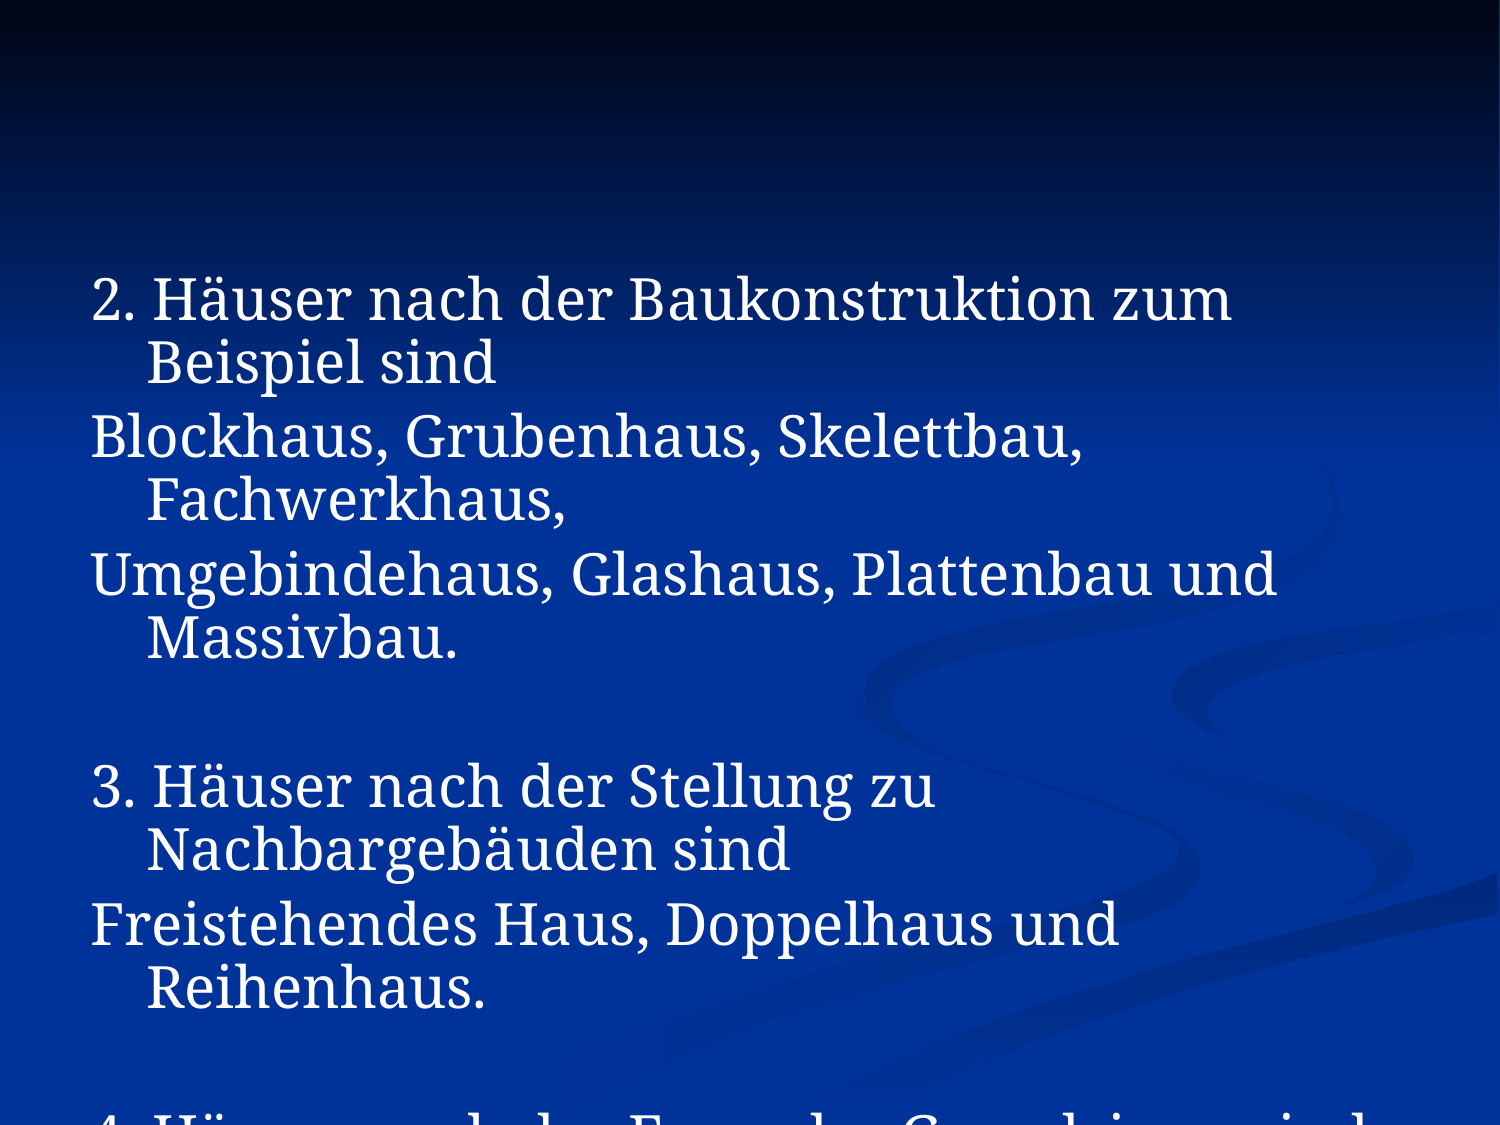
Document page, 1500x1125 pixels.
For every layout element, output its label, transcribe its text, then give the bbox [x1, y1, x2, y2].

list 2. Häuser nach der Baukonstruktion zum Beispiel sind Blockhaus, Grubenhaus, Skelettbau, Fachwerkhaus, Umgebindehaus, Glashaus, Plattenbau und Massivbau. 3. Häuser nach der Stellung zu Nachbargebäuden sind Freistehendes Haus, Doppelhaus und Reihenhaus. 4. Häuser nach der Form des Grundrisses sind Punkthaus, Einraumhaus, Ehrenhof, Vierkanthof und Hofhaus. [75, 262, 1425, 1005]
